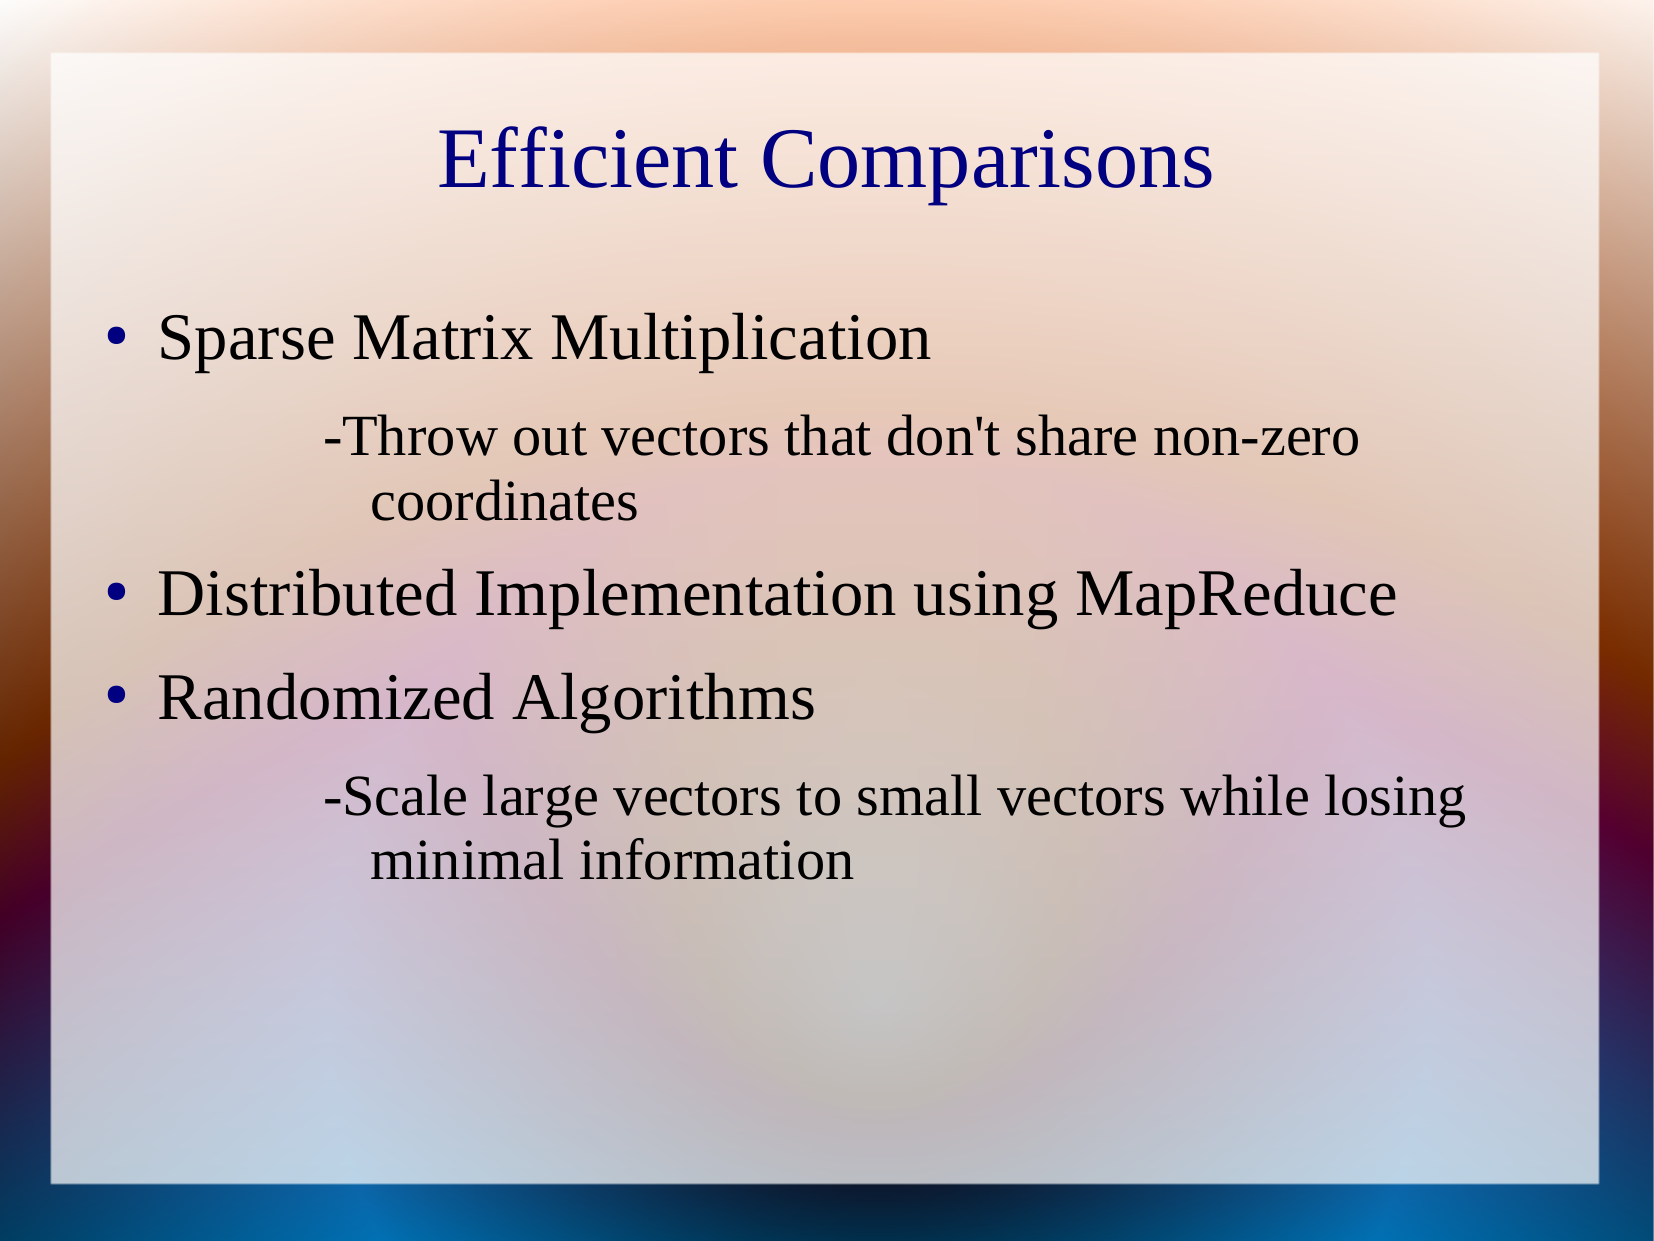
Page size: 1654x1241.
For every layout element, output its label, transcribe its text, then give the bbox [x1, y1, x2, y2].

list Sparse Matrix Multiplication -Throw out vectors that don't share non-zero coordinates Distributed Implementation using MapReduce Randomized Algorithms -Scale large vectors to small vectors while losing minimal information [86, 300, 1576, 1119]
title Efficient Comparisons [82, 55, 1571, 263]
picture [0, 0, 1654, 1241]
